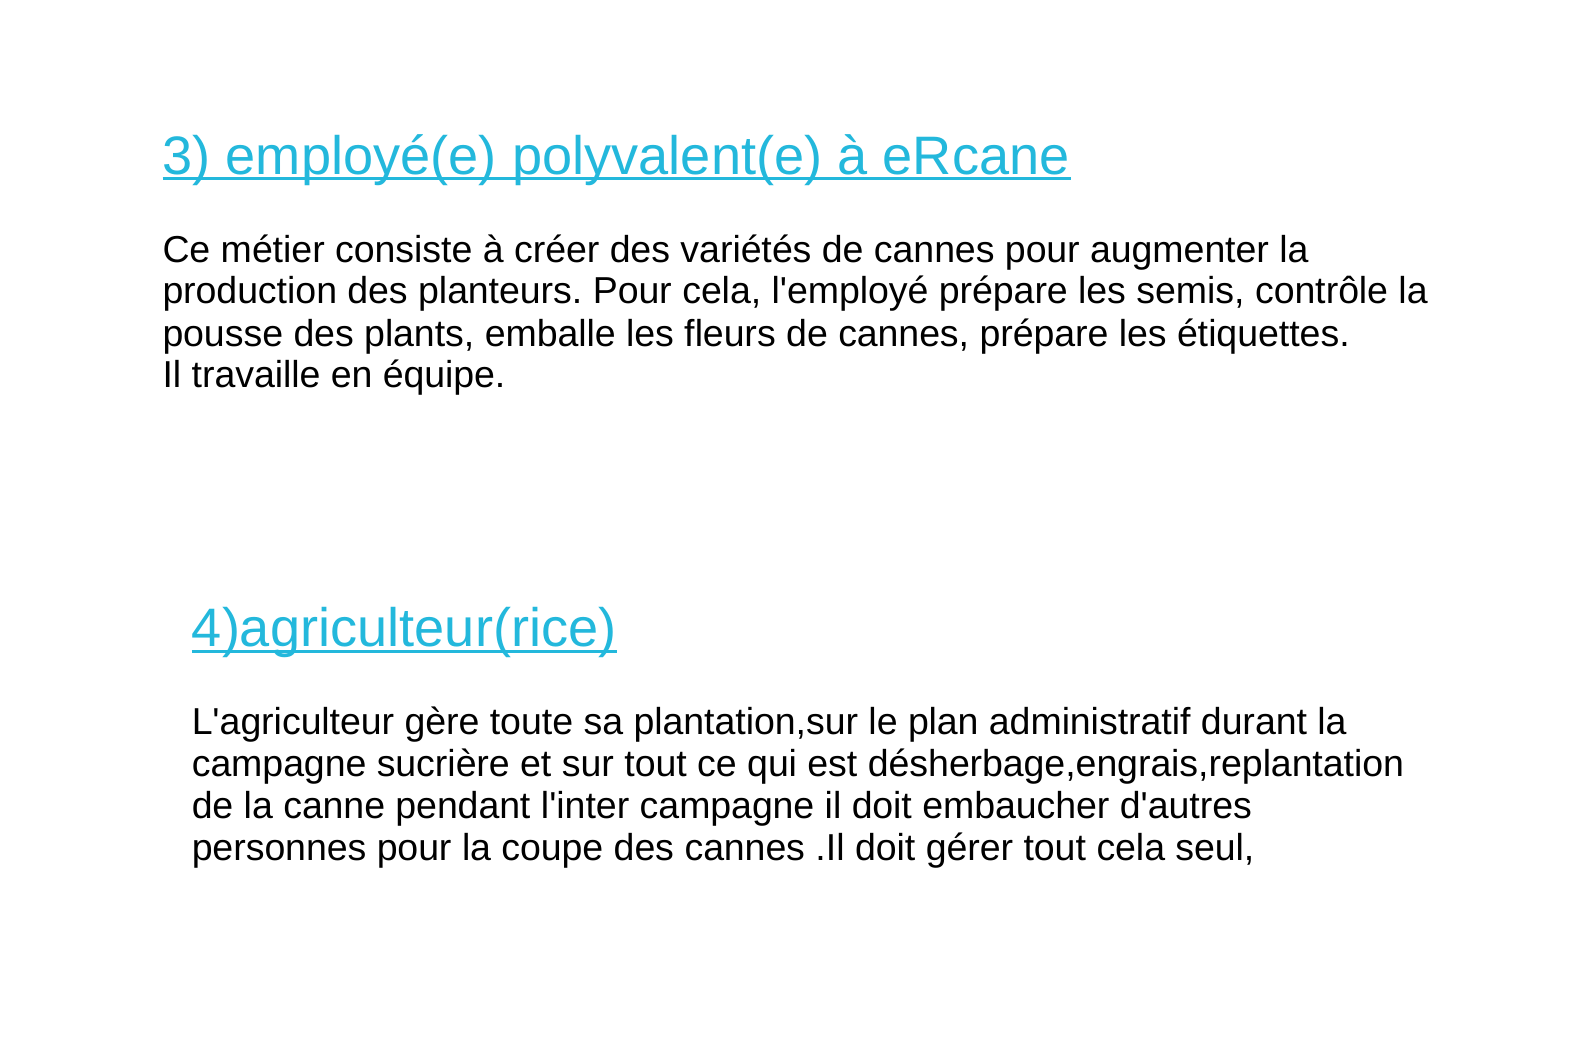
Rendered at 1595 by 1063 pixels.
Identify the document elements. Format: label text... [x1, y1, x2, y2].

text_box 4)agriculteur(rice) L'agriculteur gère toute sa plantation,sur le plan administratif durant la campagne sucrière et sur tout ce qui est désherbage,engrais,replantation de la canne pendant l'inter campagne il doit embaucher d'autres personnes pour la coupe des cannes .Il doit gérer tout cela seul, [177, 590, 1447, 877]
text_box 3) employé(e) polyvalent(e) à eRcane Ce métier consiste à créer des variétés de cannes pour augmenter la production des planteurs. Pour cela, l'employé prépare les semis, contrôle la pousse des plants, emballe les fleurs de cannes, prépare les étiquettes. Il travaille en équipe. [147, 118, 1477, 404]
